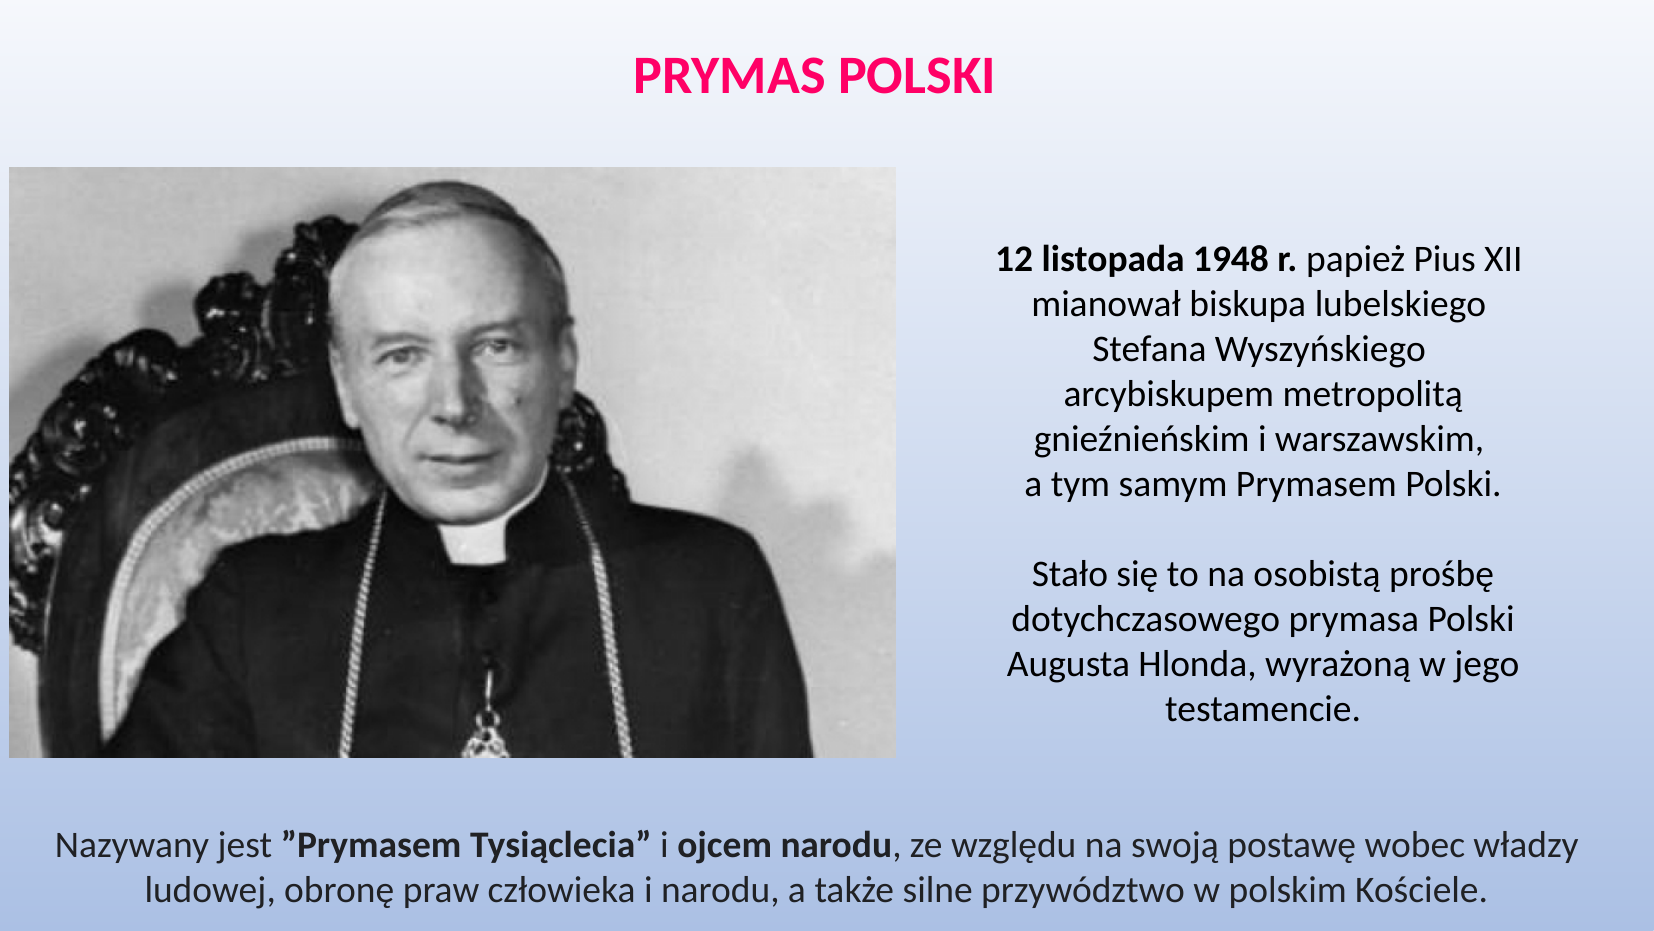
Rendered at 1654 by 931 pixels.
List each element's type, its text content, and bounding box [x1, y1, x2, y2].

text_box PRYMAS POLSKI [618, 31, 1015, 113]
text_box 12 listopada 1948 r. papież Pius XII mianował biskupa lubelskiego Stefana Wyszyńskiego arcybiskupem metropolitą gnieźnieńskim i warszawskim, a tym samym Prymasem Polski. Stało się to na osobistą prośbę dotychczasowego prymasa Polski Augusta Hlonda, wyrażoną w jego testamencie. [905, 226, 1622, 742]
picture [9, 167, 896, 758]
text_box Nazywany jest ”Prymasem Tysiąclecia” i ojcem narodu, ze względu na swoją postawę wobec władzy ludowej, obronę praw człowieka i narodu, a także silne przywództwo w polskim Kościele. [12, 812, 1622, 919]
